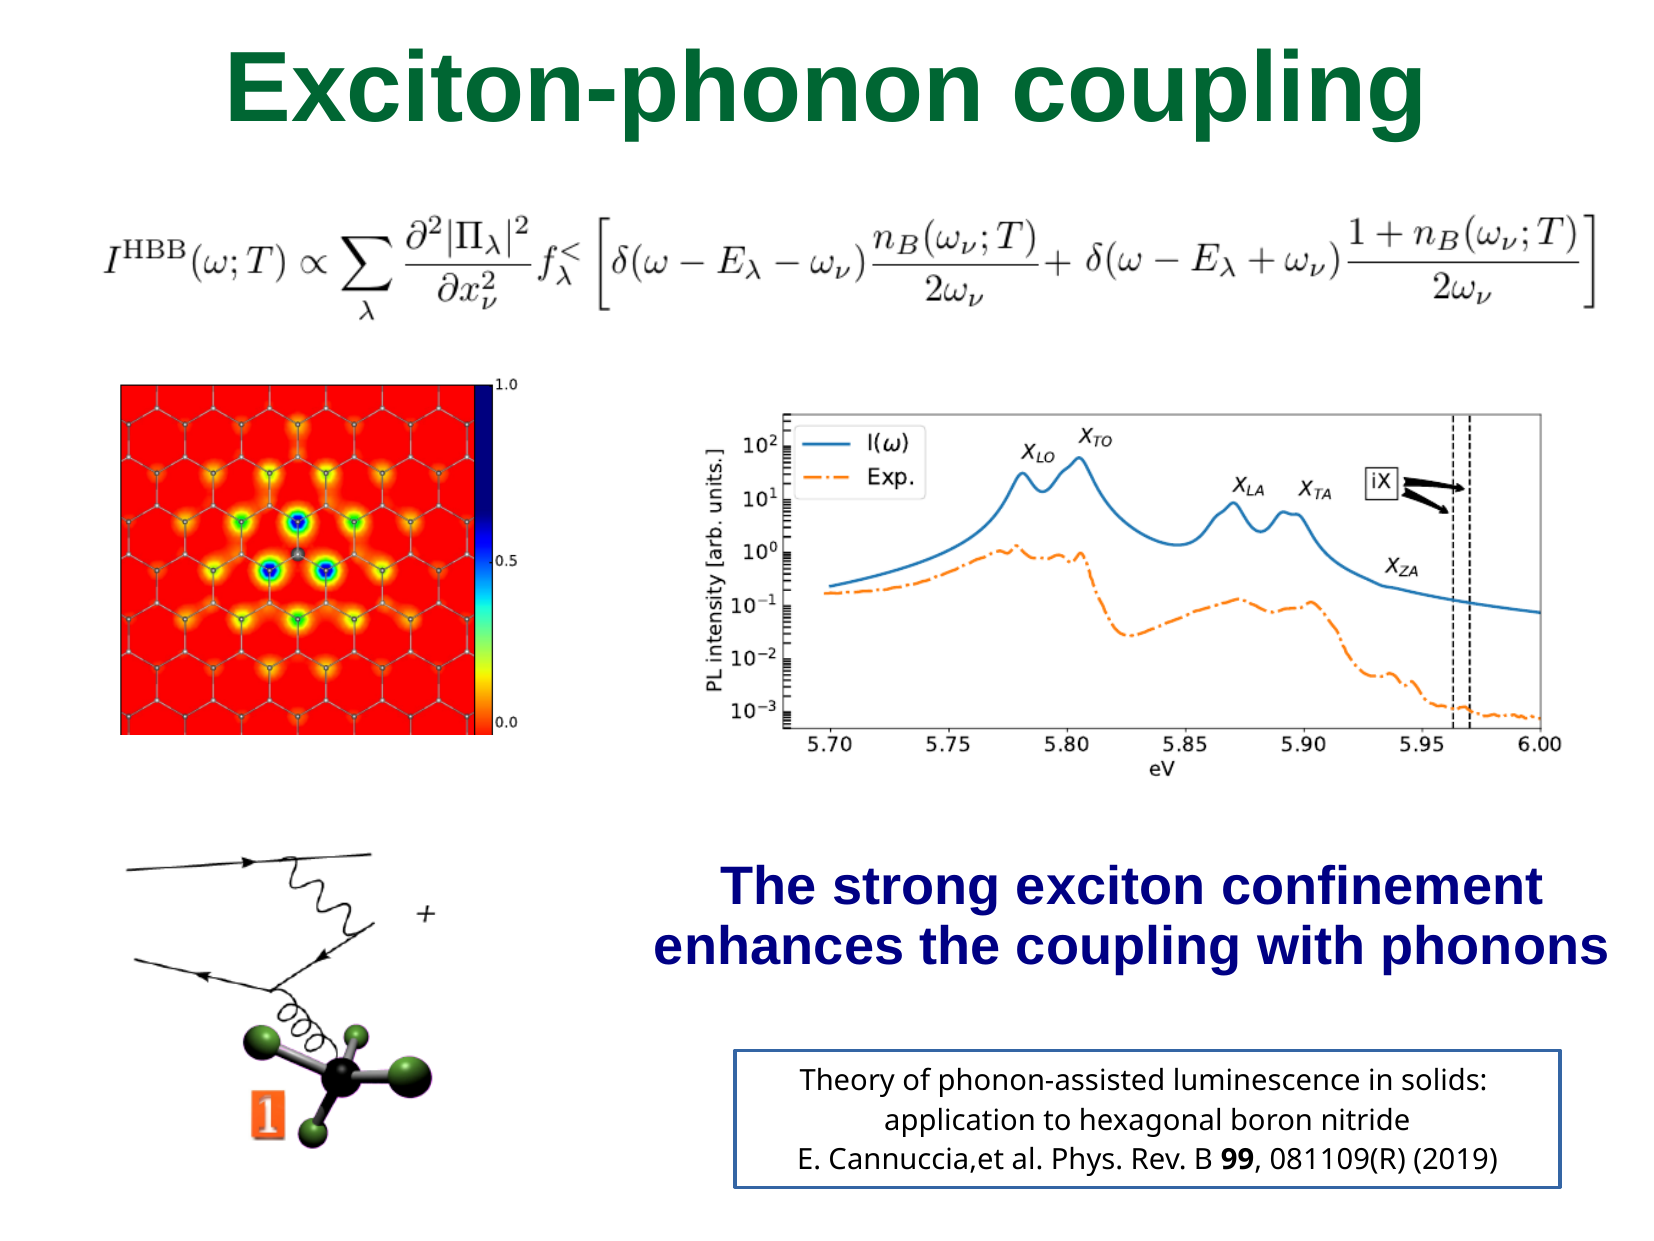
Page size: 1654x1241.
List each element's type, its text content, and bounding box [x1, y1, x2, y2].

picture [105, 374, 538, 736]
picture [114, 794, 451, 1171]
title Exciton-phonon coupling [0, 24, 1654, 151]
text_box Theory of phonon-assisted luminescence in solids: application to hexagonal boron nitride E. Cannuccia,et al. Phys. Rev. B 99, 081109(R) (2019) [735, 1050, 1561, 1156]
picture [90, 209, 1621, 327]
text_box The strong exciton confinement enhances the coupling with phonons [630, 825, 1636, 1007]
picture [675, 389, 1586, 793]
